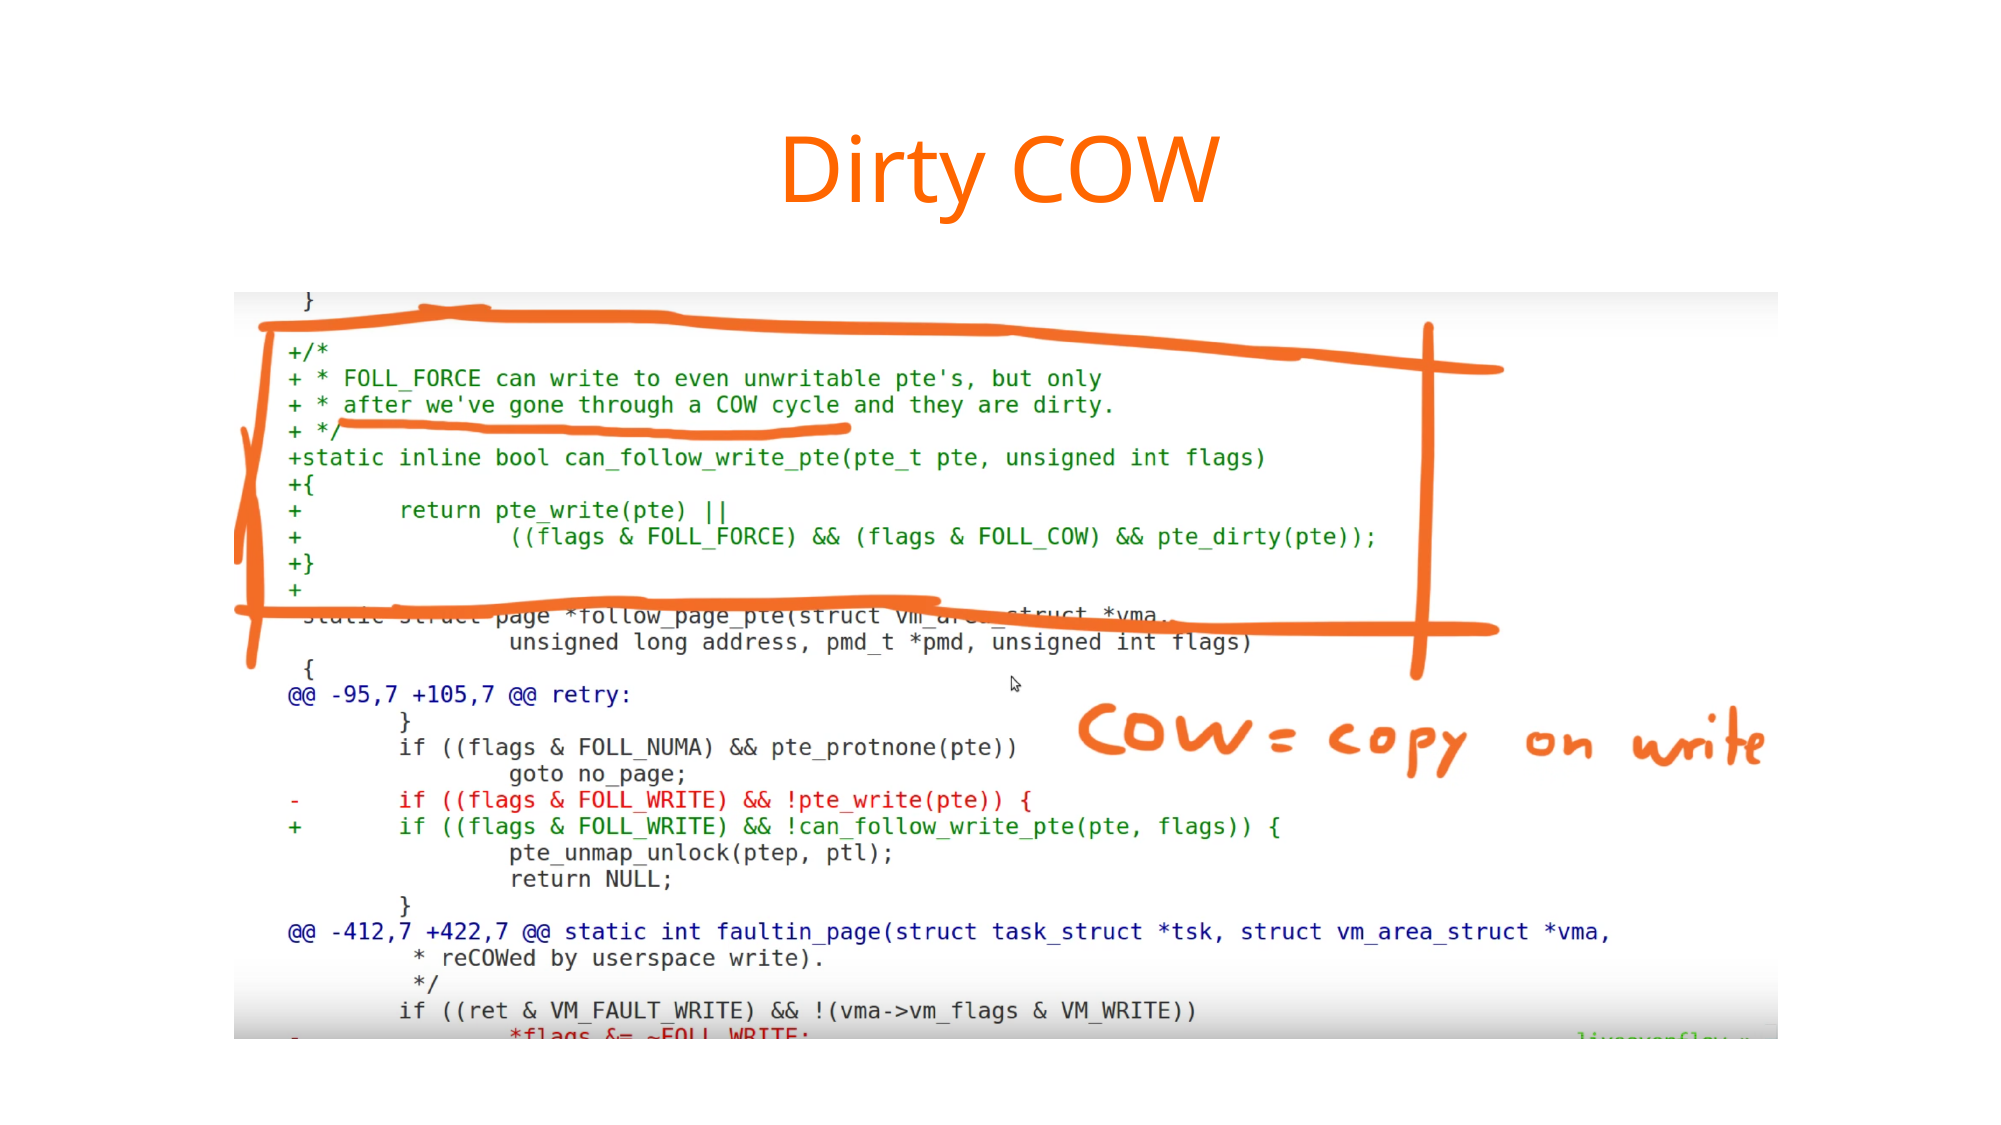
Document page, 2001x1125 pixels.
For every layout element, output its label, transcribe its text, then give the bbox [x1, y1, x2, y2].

title Dirty COW [137, 59, 1863, 278]
picture [234, 292, 1778, 1039]
